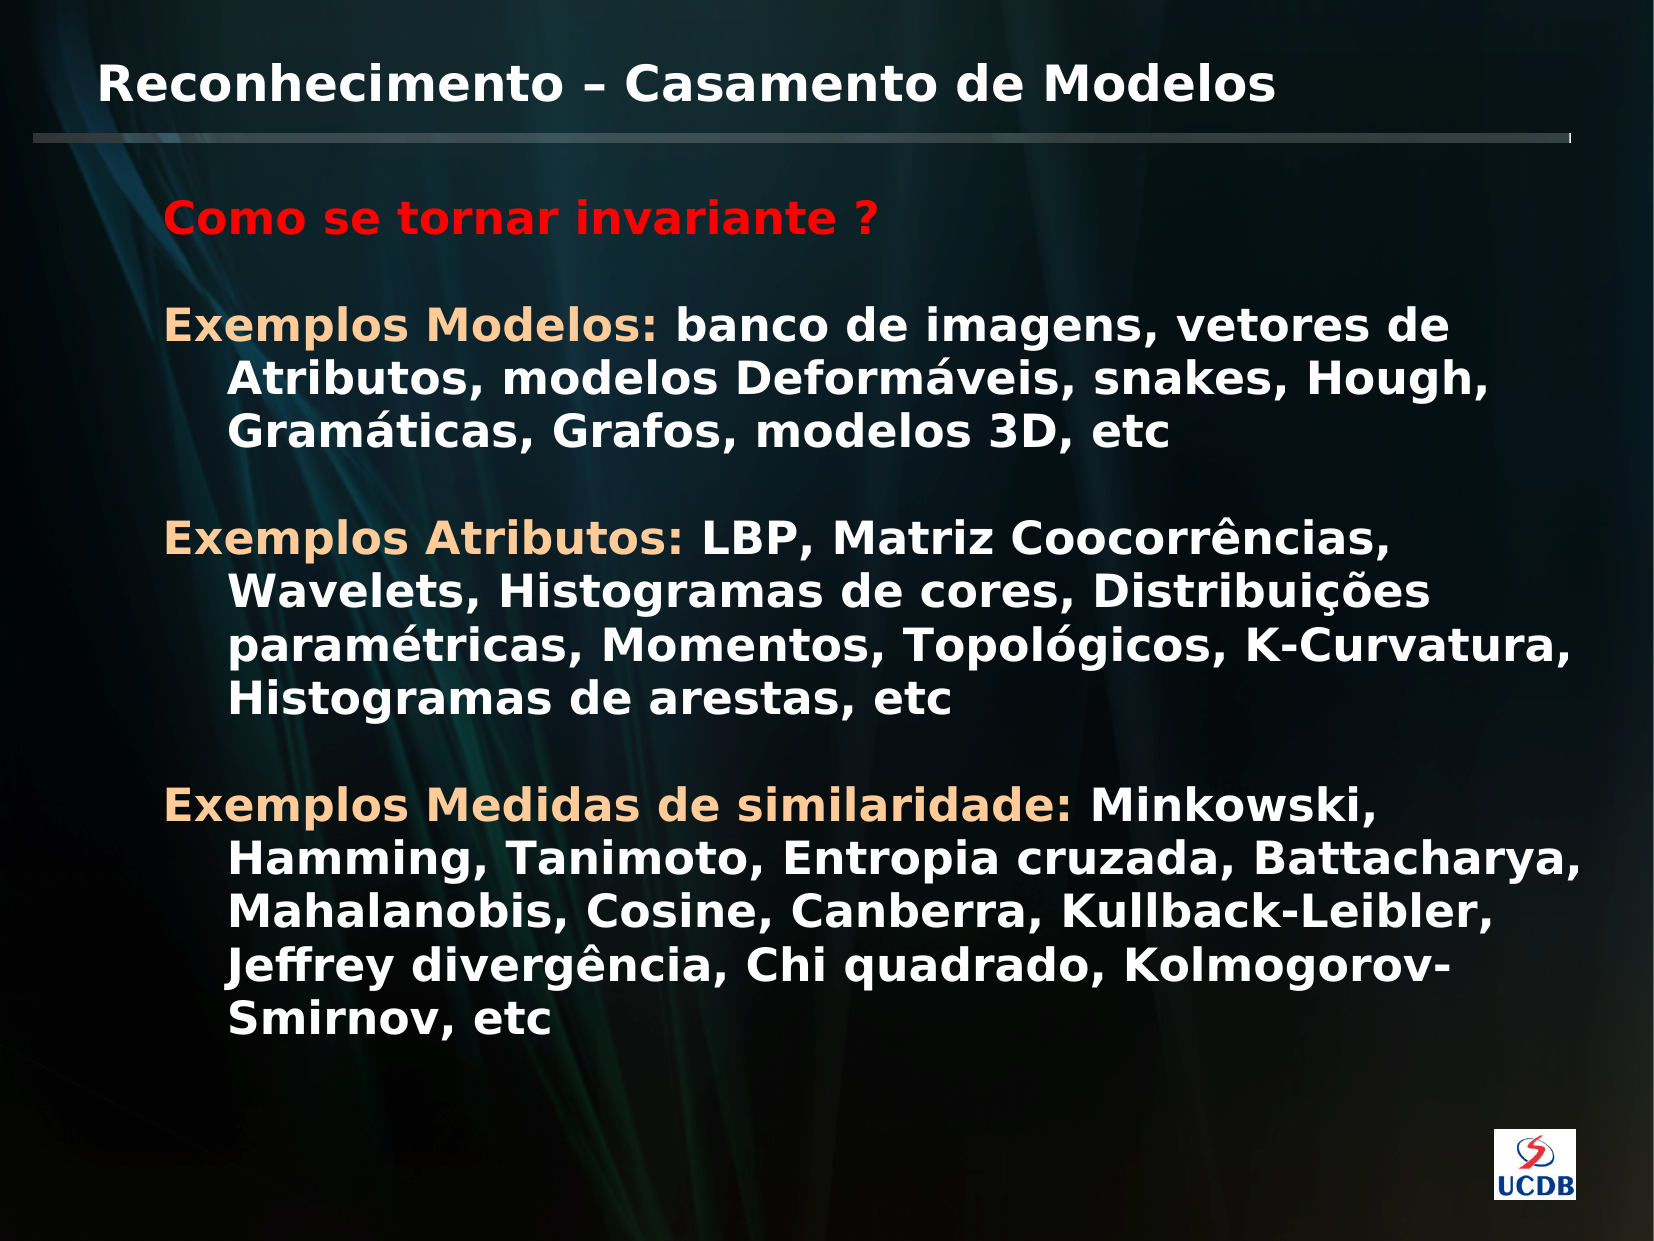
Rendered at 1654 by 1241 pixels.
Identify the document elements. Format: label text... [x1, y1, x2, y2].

text_box Como se tornar invariante ? Exemplos Modelos: banco de imagens, vetores de Atributos, modelos Deformáveis, snakes, Hough, Gramáticas, Grafos, modelos 3D, etc Exemplos Atributos: LBP, Matriz Coocorrências, Wavelets, Histogramas de cores, Distribuições paramétricas, Momentos, Topológicos, K-Curvatura, Histogramas de arestas, etc Exemplos Medidas de similaridade: Minkowski, Hamming, Tanimoto, Entropia cruzada, Battacharya, Mahalanobis, Cosine, Canberra, Kullback-Leibler, Jeffrey divergência, Chi quadrado, Kolmogorov- Smirnov, etc [147, 74, 1589, 1122]
picture [0, 0, 1654, 1241]
text_box Reconhecimento – Casamento de Modelos [82, 45, 1294, 119]
